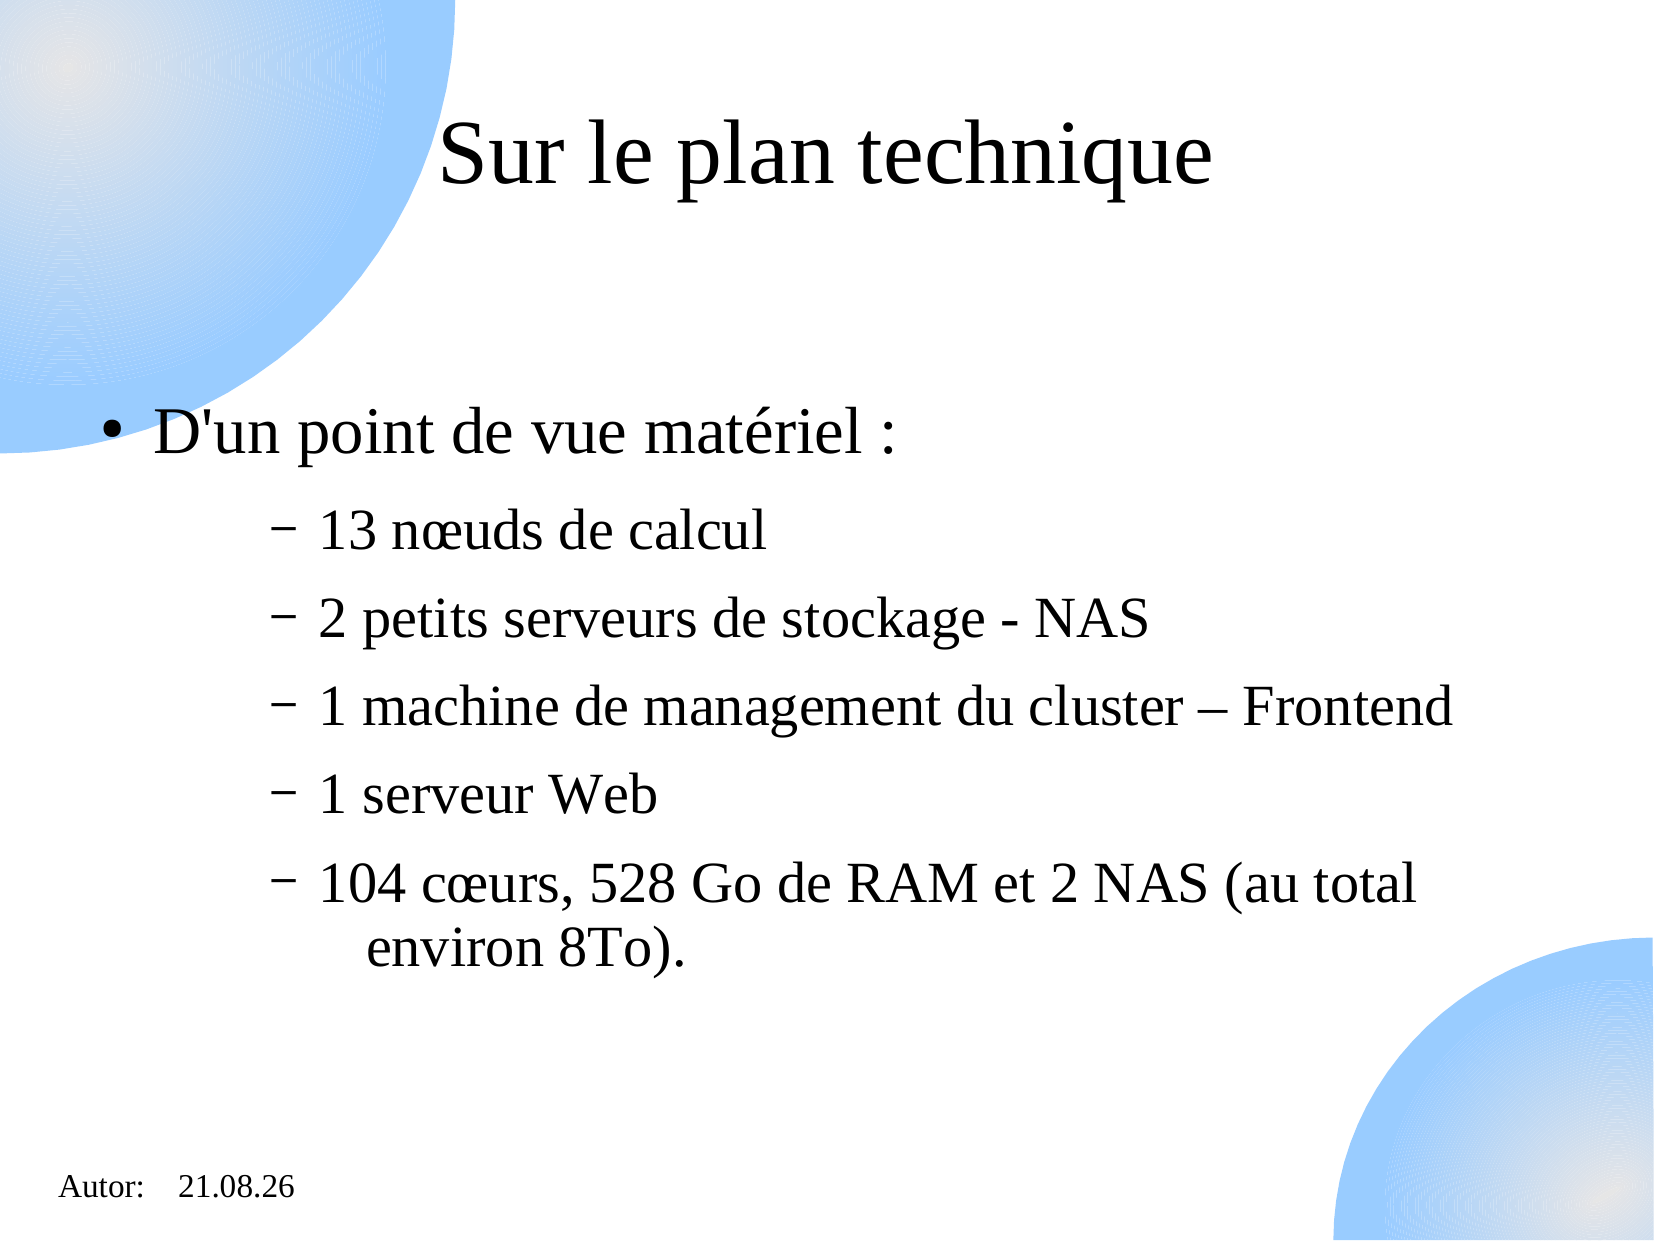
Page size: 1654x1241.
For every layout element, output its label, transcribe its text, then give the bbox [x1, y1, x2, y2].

title Sur le plan technique [82, 49, 1571, 257]
list D'un point de vue matériel : 13 nœuds de calcul 2 petits serveurs de stockage - NAS 1 machine de management du cluster – Frontend 1 serveur Web 104 cœurs, 528 Go de RAM et 2 NAS (au total environ 8To). [82, 290, 1571, 1109]
